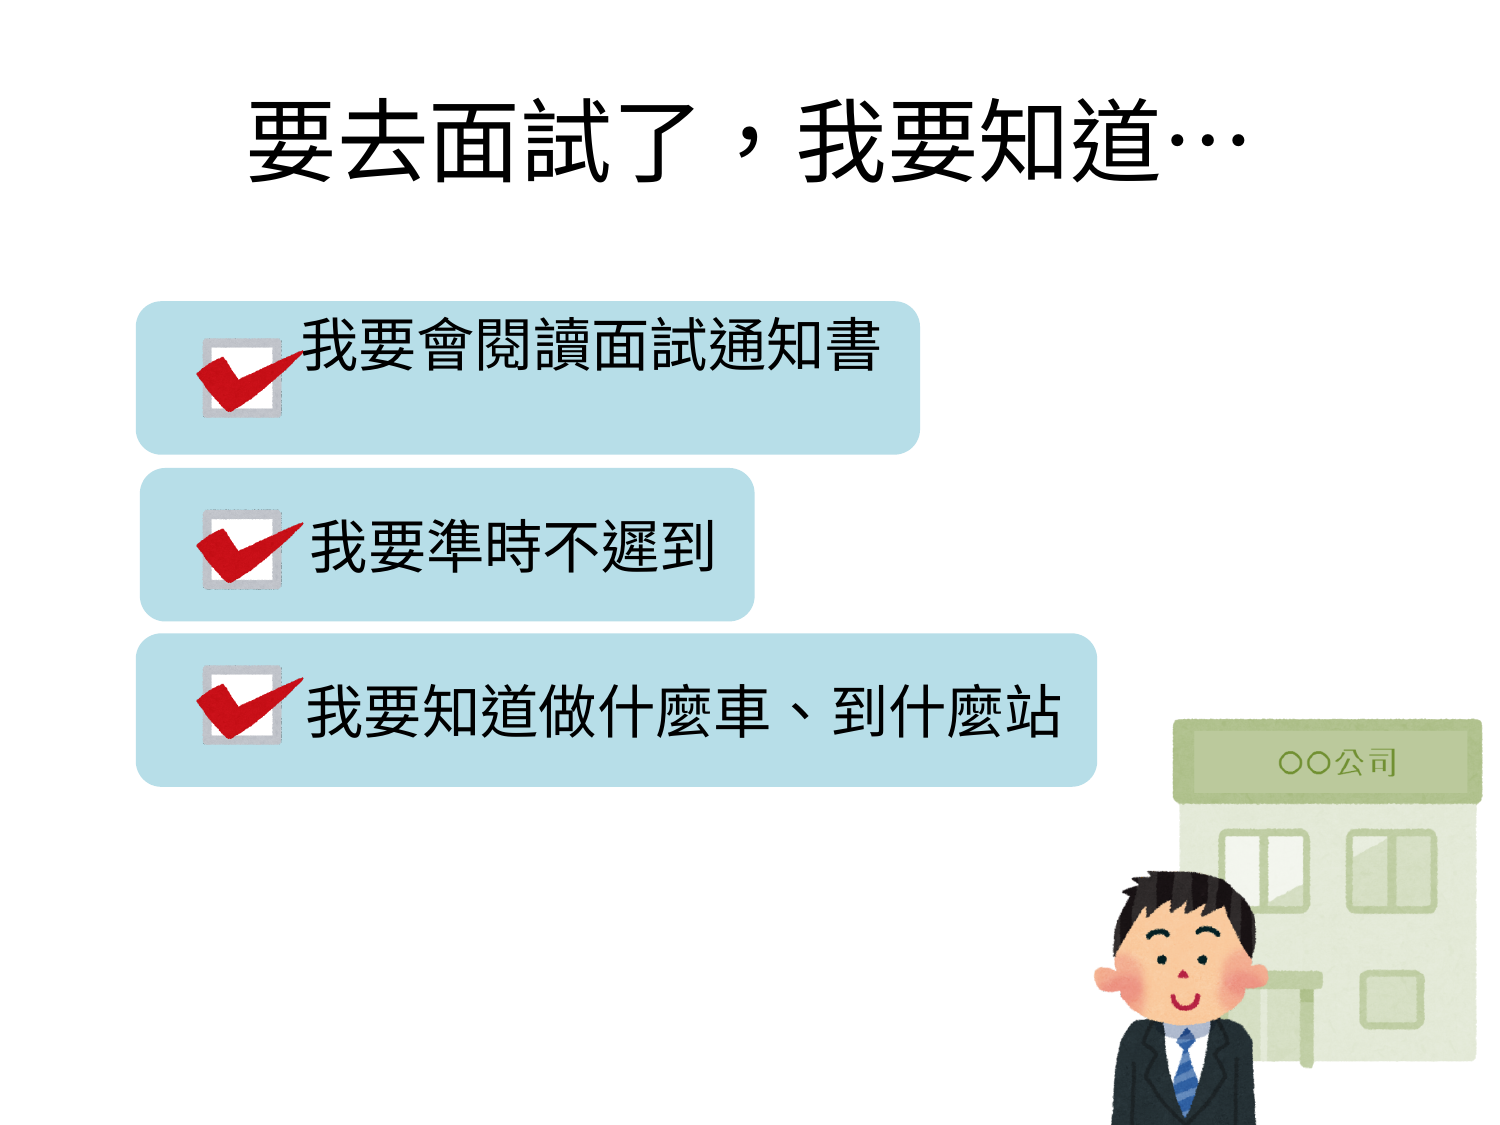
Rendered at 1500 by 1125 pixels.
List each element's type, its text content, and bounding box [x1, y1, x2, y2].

picture [190, 501, 308, 598]
text_box 我要會閱讀面試通知書 [135, 301, 921, 455]
picture [190, 656, 308, 754]
picture [190, 329, 308, 427]
text_box 我要知道做什麼車、到什麼站 [135, 633, 1098, 787]
picture [1068, 700, 1500, 1125]
title 要去面試了，我要知道… [75, 45, 1425, 233]
text_box 我要準時不遲到 [139, 467, 755, 622]
